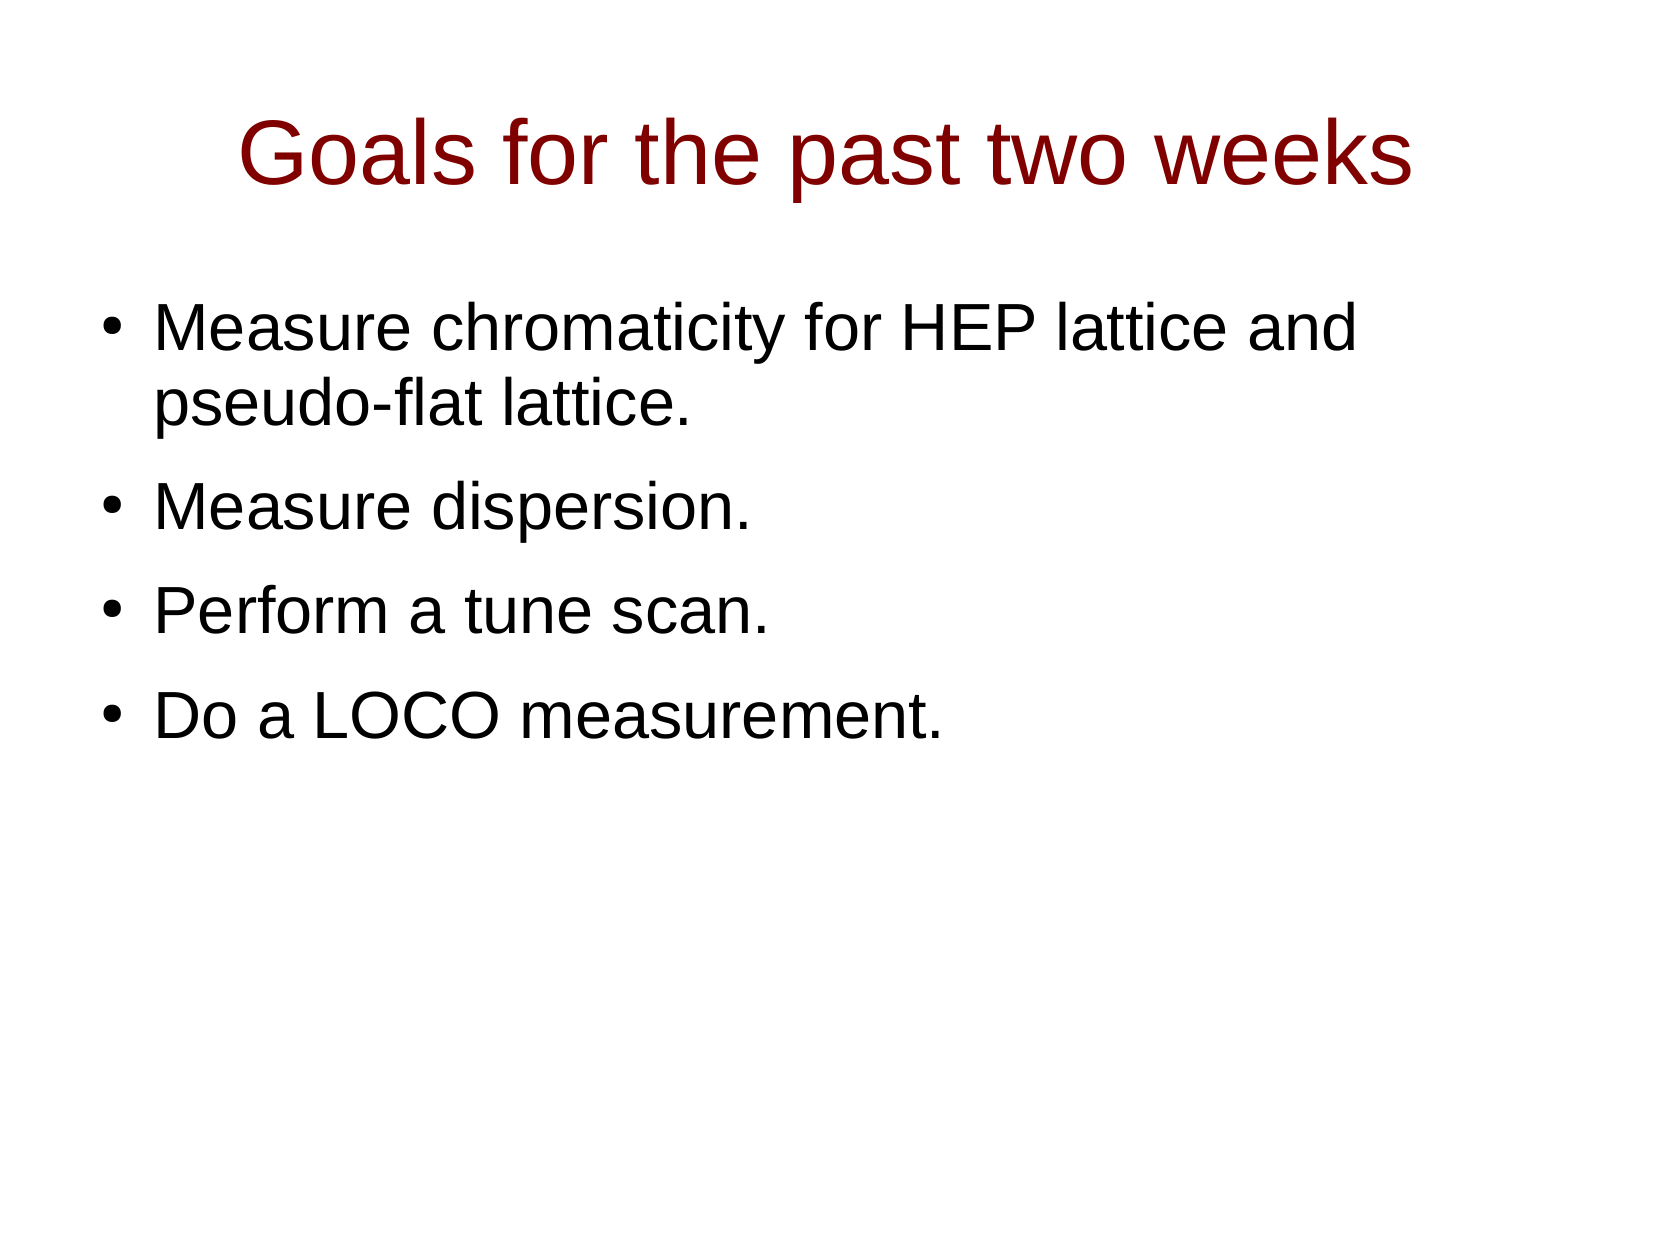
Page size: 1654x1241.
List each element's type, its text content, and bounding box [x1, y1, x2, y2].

title Goals for the past two weeks [82, 49, 1571, 257]
list Measure chromaticity for HEP lattice and pseudo-flat lattice. Measure dispersion. Perform a tune scan. Do a LOCO measurement. [82, 290, 1571, 1010]
